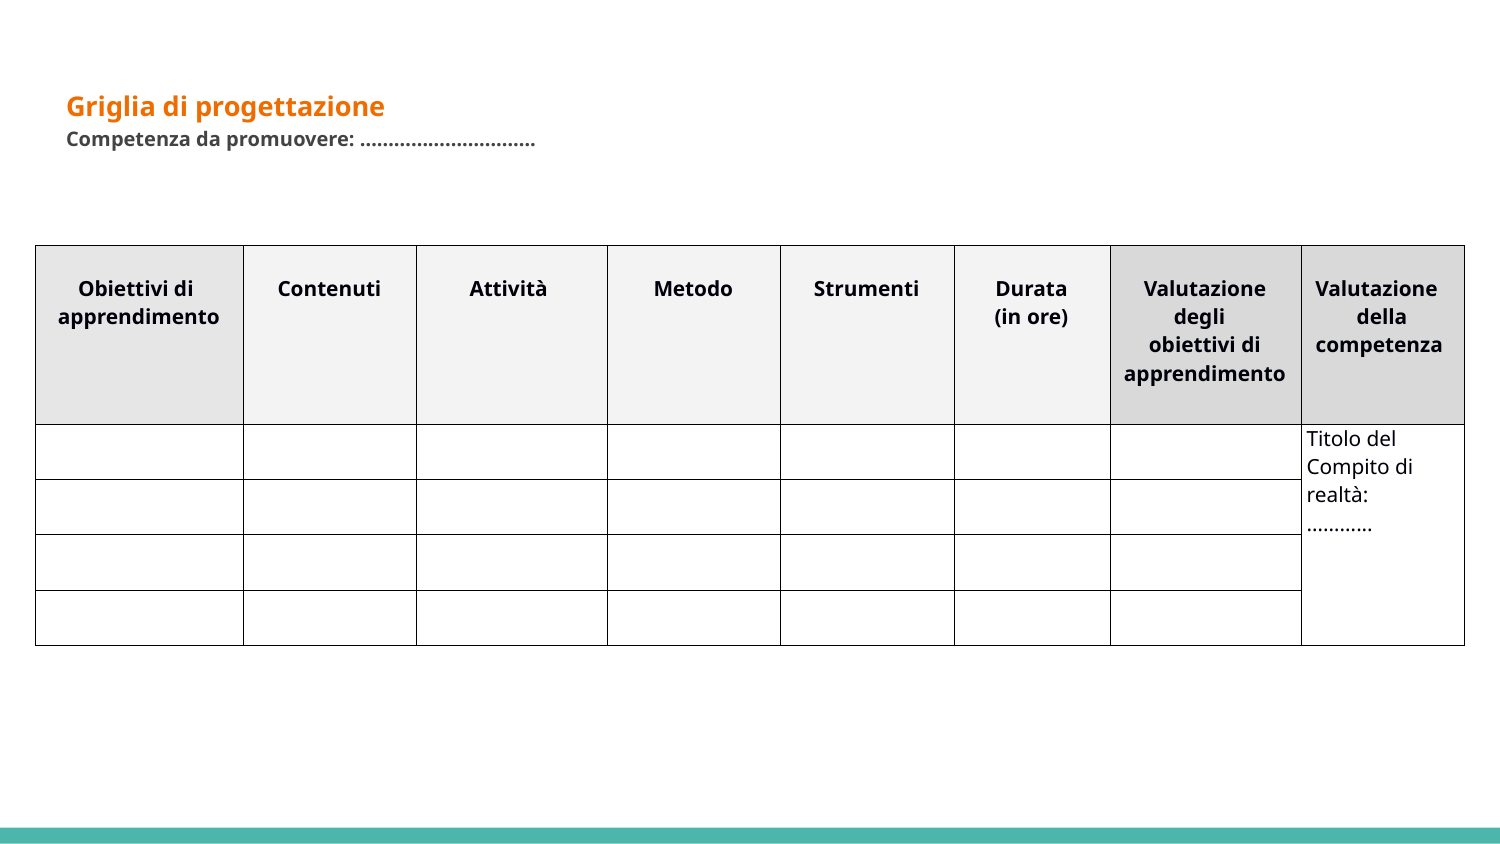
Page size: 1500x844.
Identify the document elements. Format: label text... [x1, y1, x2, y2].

table_header Durata (in ore) [955, 246, 1110, 424]
table_cell [244, 535, 416, 590]
table_cell [36, 591, 243, 645]
table_cell [781, 480, 954, 534]
title Griglia di progettazione Competenza da promuovere: …………………………. [51, 72, 1407, 167]
table_cell [244, 425, 416, 479]
table_cell [1111, 425, 1301, 479]
table_cell [244, 591, 416, 645]
table_cell [781, 591, 954, 645]
table_cell [1111, 535, 1301, 590]
table_cell [417, 480, 607, 534]
table_cell [608, 535, 780, 590]
table_cell Titolo del Compito di realtà: ………... [1302, 425, 1464, 645]
table_header Valutazione degli obiettivi di apprendimento [1111, 246, 1301, 424]
table_cell [781, 425, 954, 479]
table_cell [781, 535, 954, 590]
table_cell [955, 425, 1110, 479]
table_cell [36, 535, 243, 590]
table_header Obiettivi di apprendimento [36, 246, 243, 424]
table_cell [36, 480, 243, 534]
table_cell [608, 425, 780, 479]
table_cell [417, 535, 607, 590]
table_cell [955, 480, 1110, 534]
table_header Valutazione della competenza [1302, 246, 1464, 424]
table_cell [417, 591, 607, 645]
table_cell [417, 425, 607, 479]
table_cell [955, 591, 1110, 645]
table_header Metodo [608, 246, 780, 424]
table_cell [244, 480, 416, 534]
table_cell [1111, 591, 1301, 645]
table_cell [608, 591, 780, 645]
table_cell [1111, 480, 1301, 534]
table_header Strumenti [781, 246, 954, 424]
table_header Contenuti [244, 246, 416, 424]
table_header Attività [417, 246, 607, 424]
table_cell [608, 480, 780, 534]
table_cell [955, 535, 1110, 590]
table_cell [36, 425, 243, 479]
